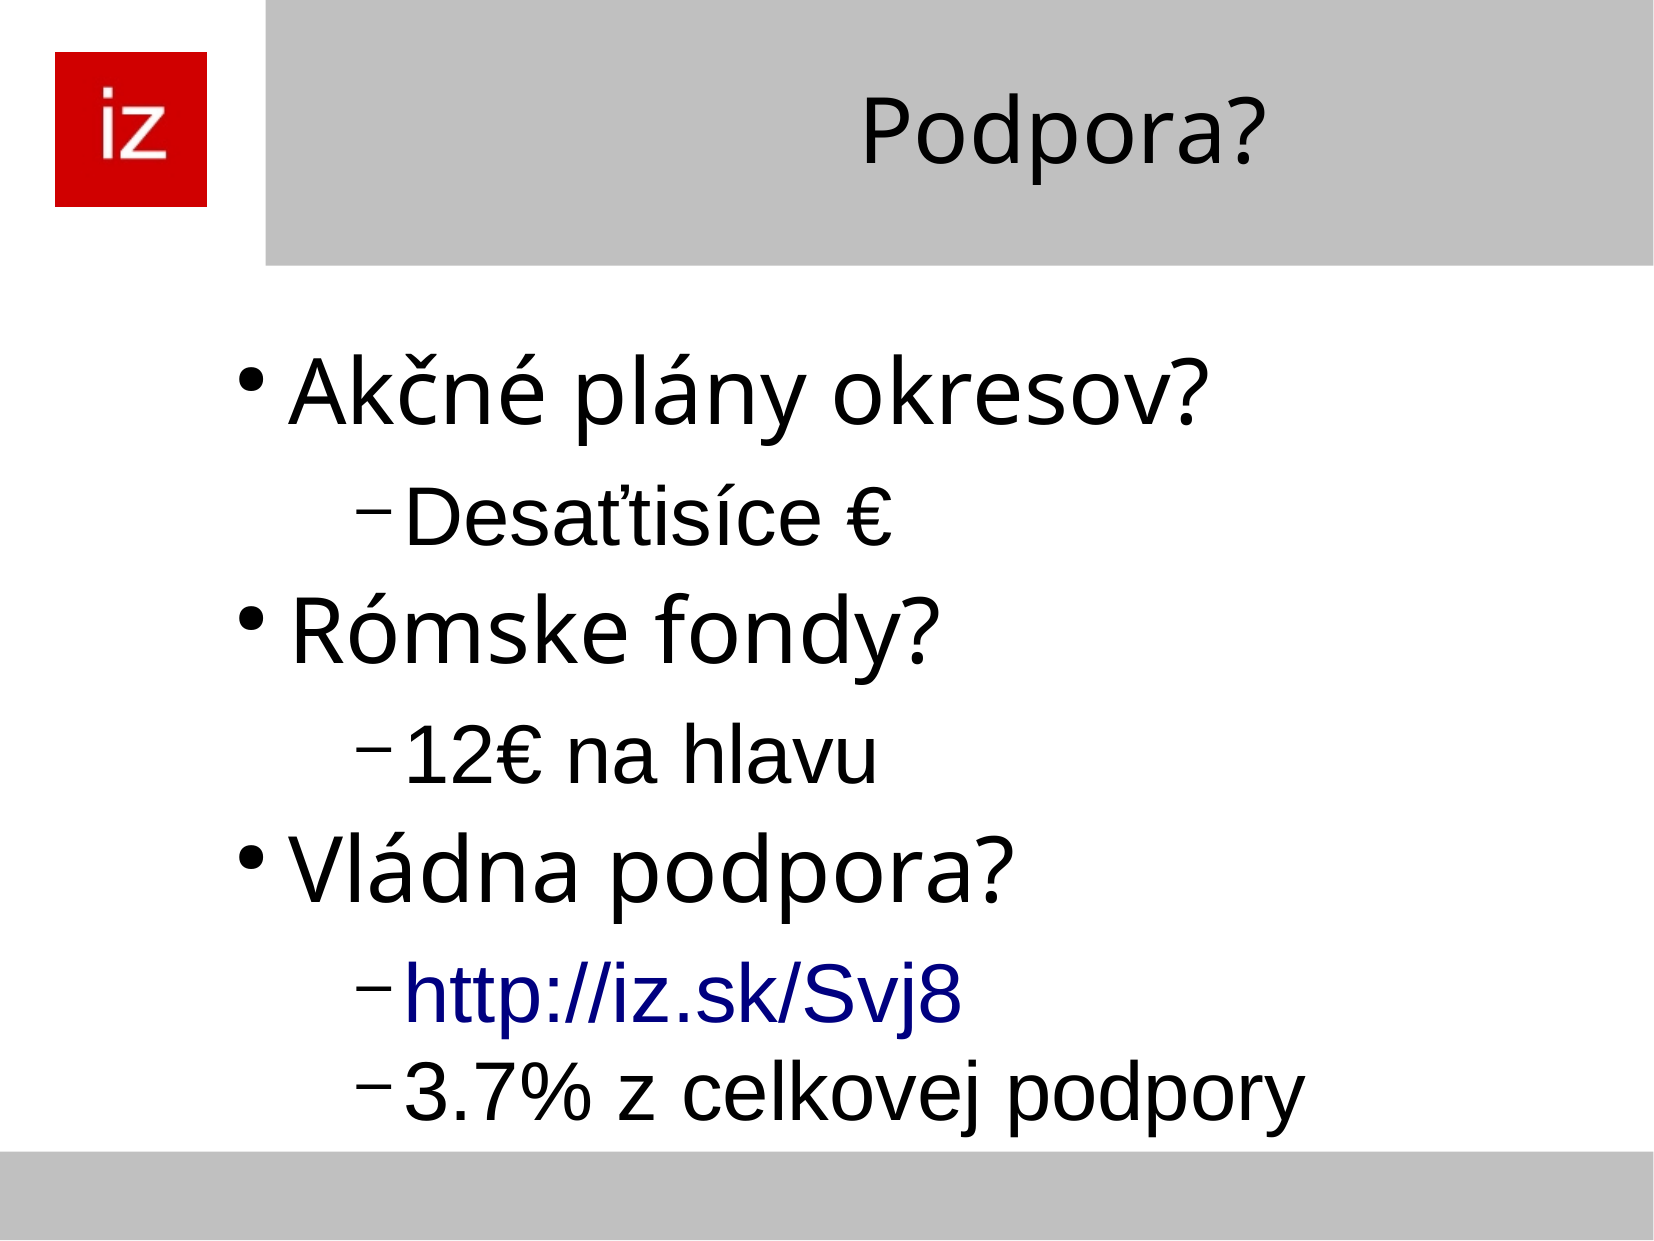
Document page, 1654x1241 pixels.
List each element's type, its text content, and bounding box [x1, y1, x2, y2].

title Podpora? [561, 29, 1565, 237]
picture [55, 52, 207, 207]
list Akčné plány okresov? Desaťtisíce € Rómske fondy? 12€ na hlavu Vládna podpora? http://iz.sk/Svj8 3.7% z celkovej podpory [121, 344, 1533, 1126]
